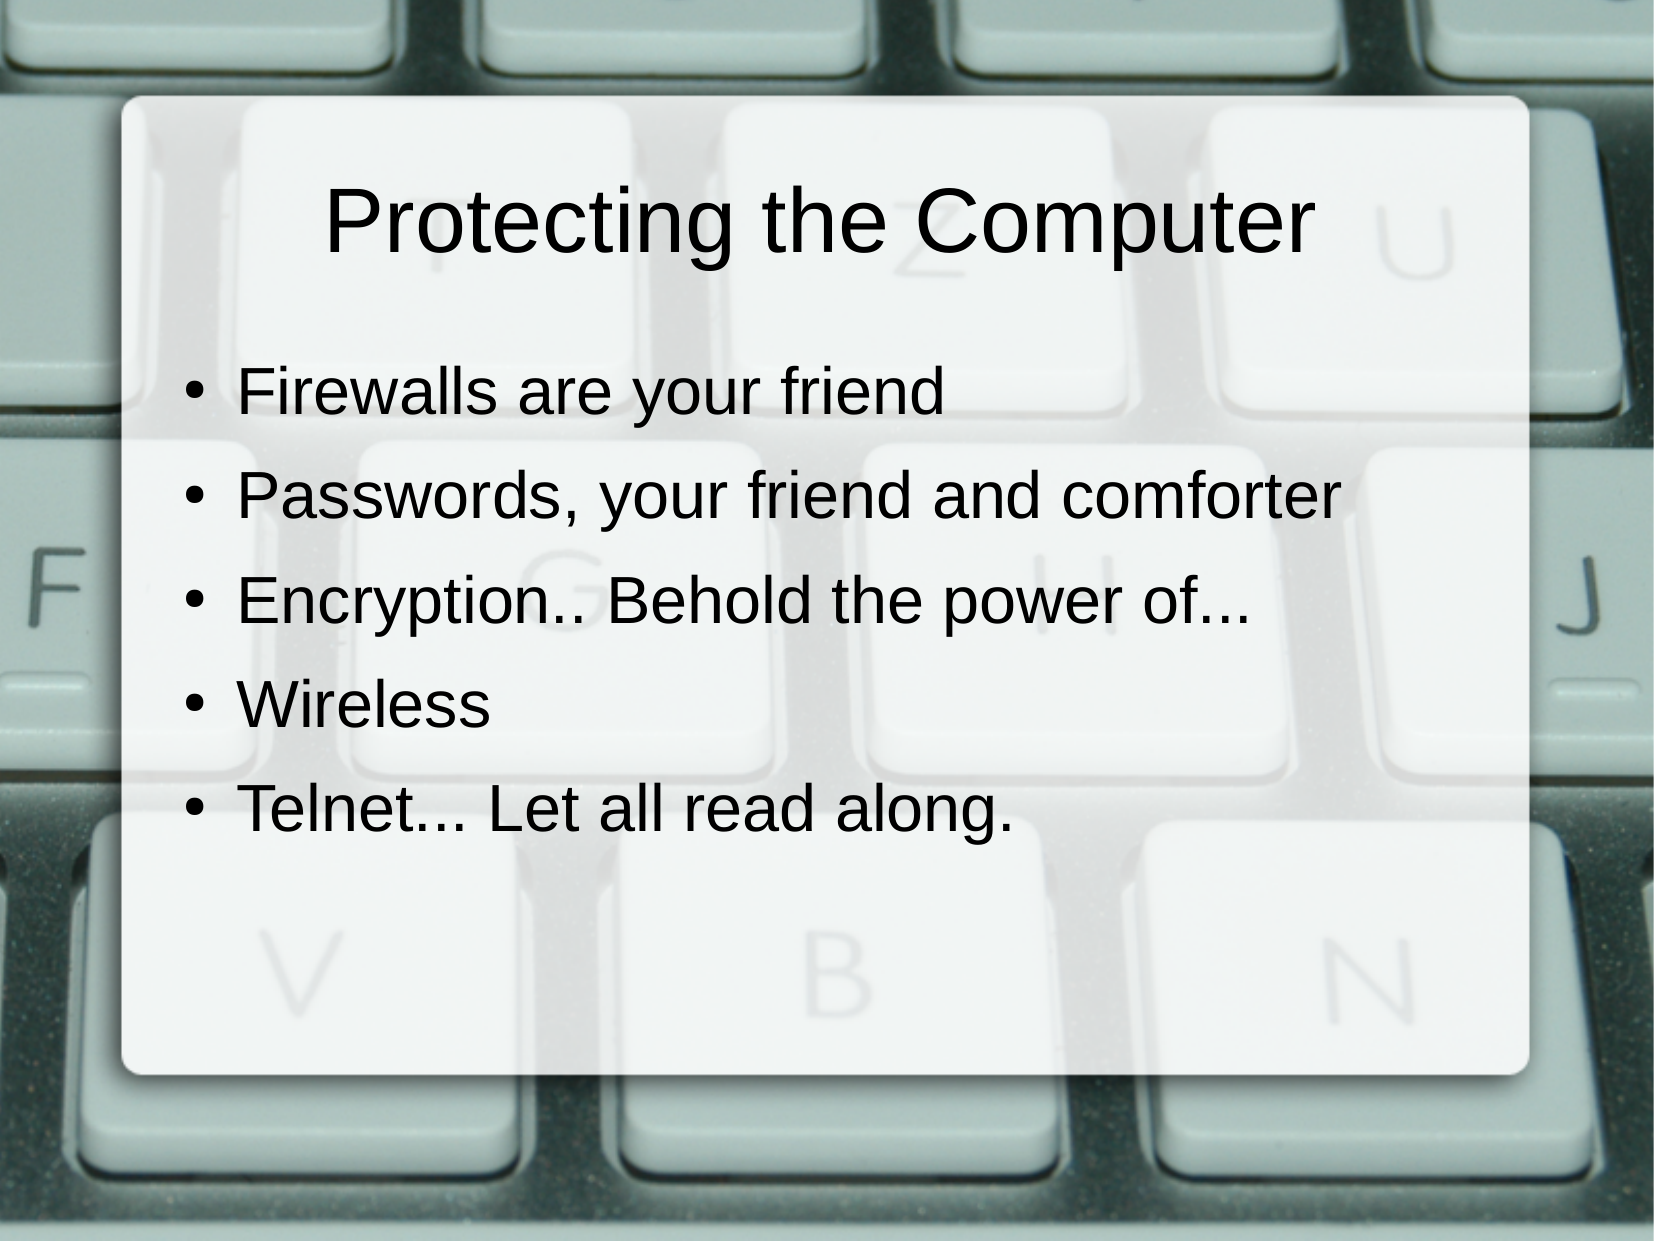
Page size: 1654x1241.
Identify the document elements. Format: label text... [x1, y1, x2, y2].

title Protecting the Computer [135, 125, 1506, 318]
picture [0, 0, 1654, 1241]
list Firewalls are your friend Passwords, your friend and comforter Encryption.. Behold the power of... Wireless Telnet... Let all read along. [147, 354, 1506, 1049]
